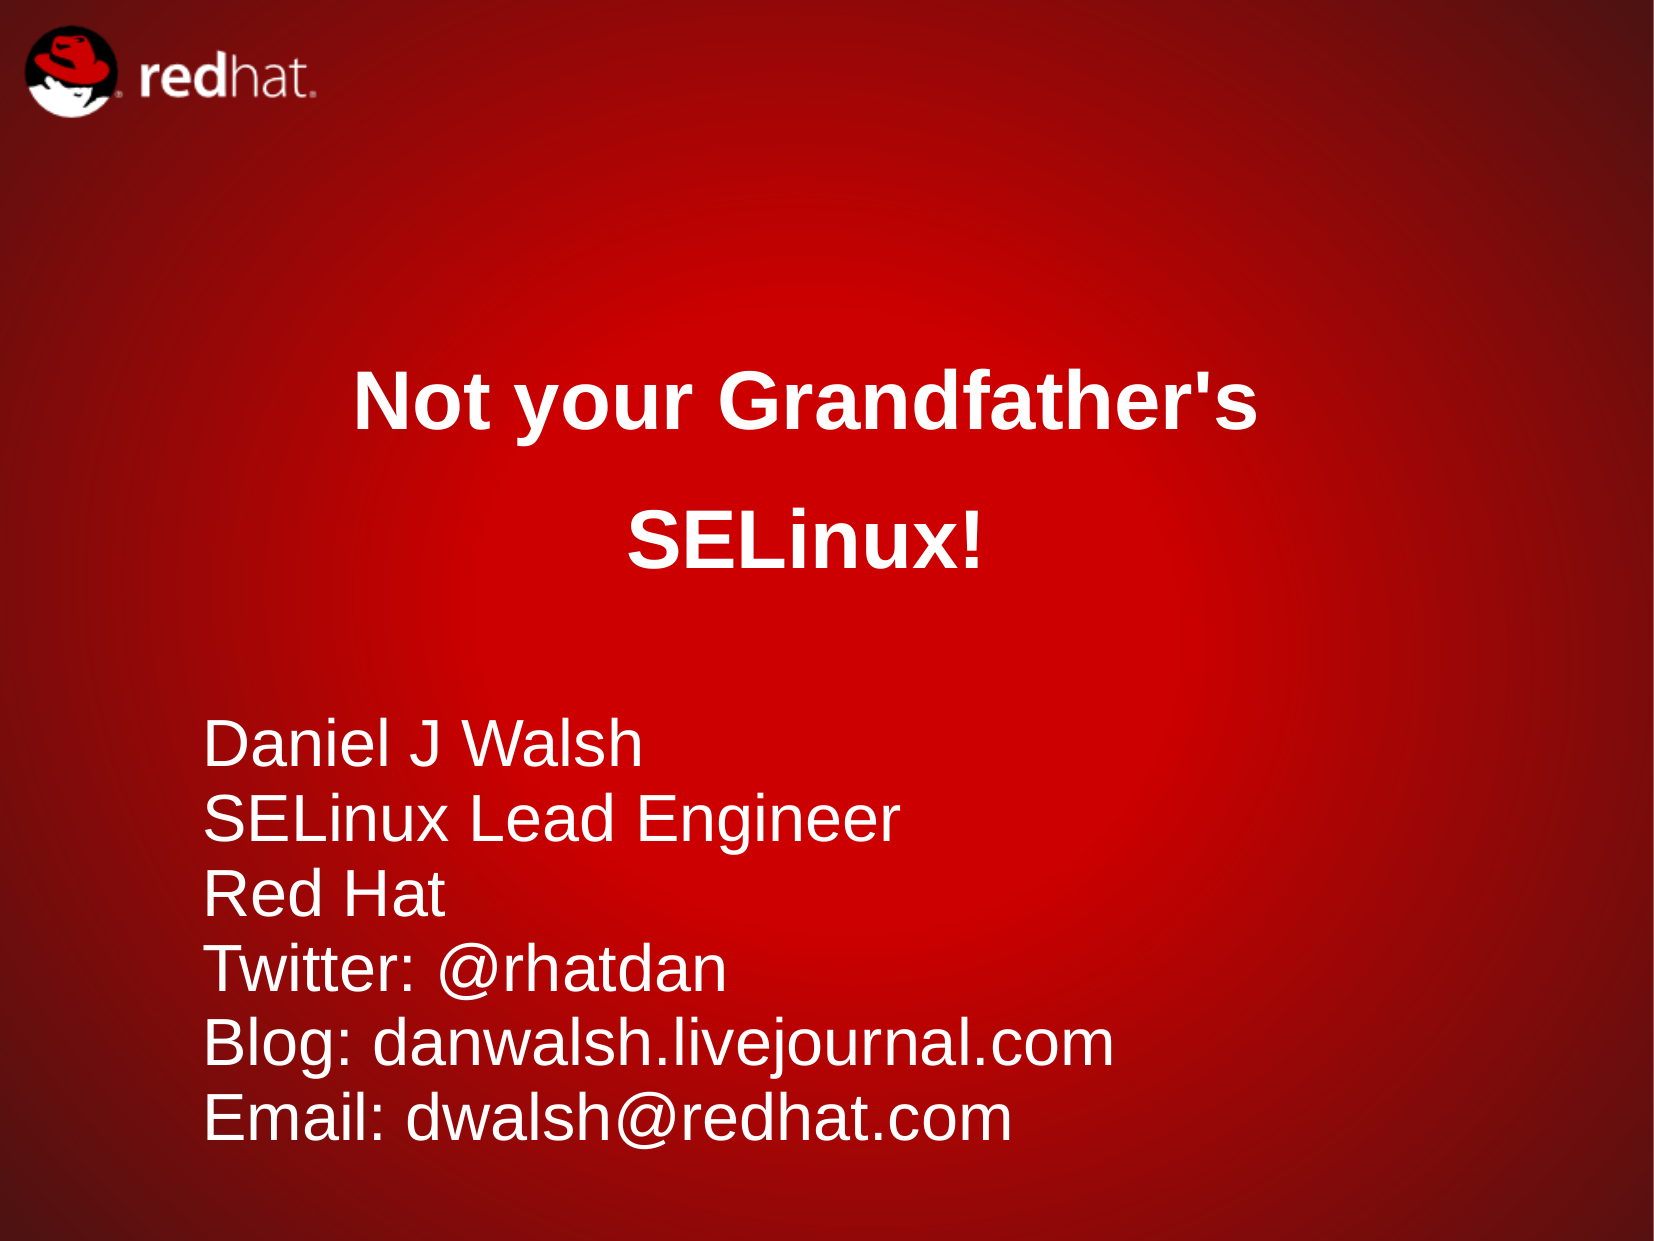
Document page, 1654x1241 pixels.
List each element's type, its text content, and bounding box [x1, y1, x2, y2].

text_box Not your Grandfather's SELinux! [337, 300, 1613, 660]
picture [0, 0, 1654, 1241]
text_box Daniel J Walsh SELinux Lead Engineer Red Hat Twitter: @rhatdan Blog: danwalsh.livejournal.com Email: dwalsh@redhat.com [187, 661, 1380, 1126]
